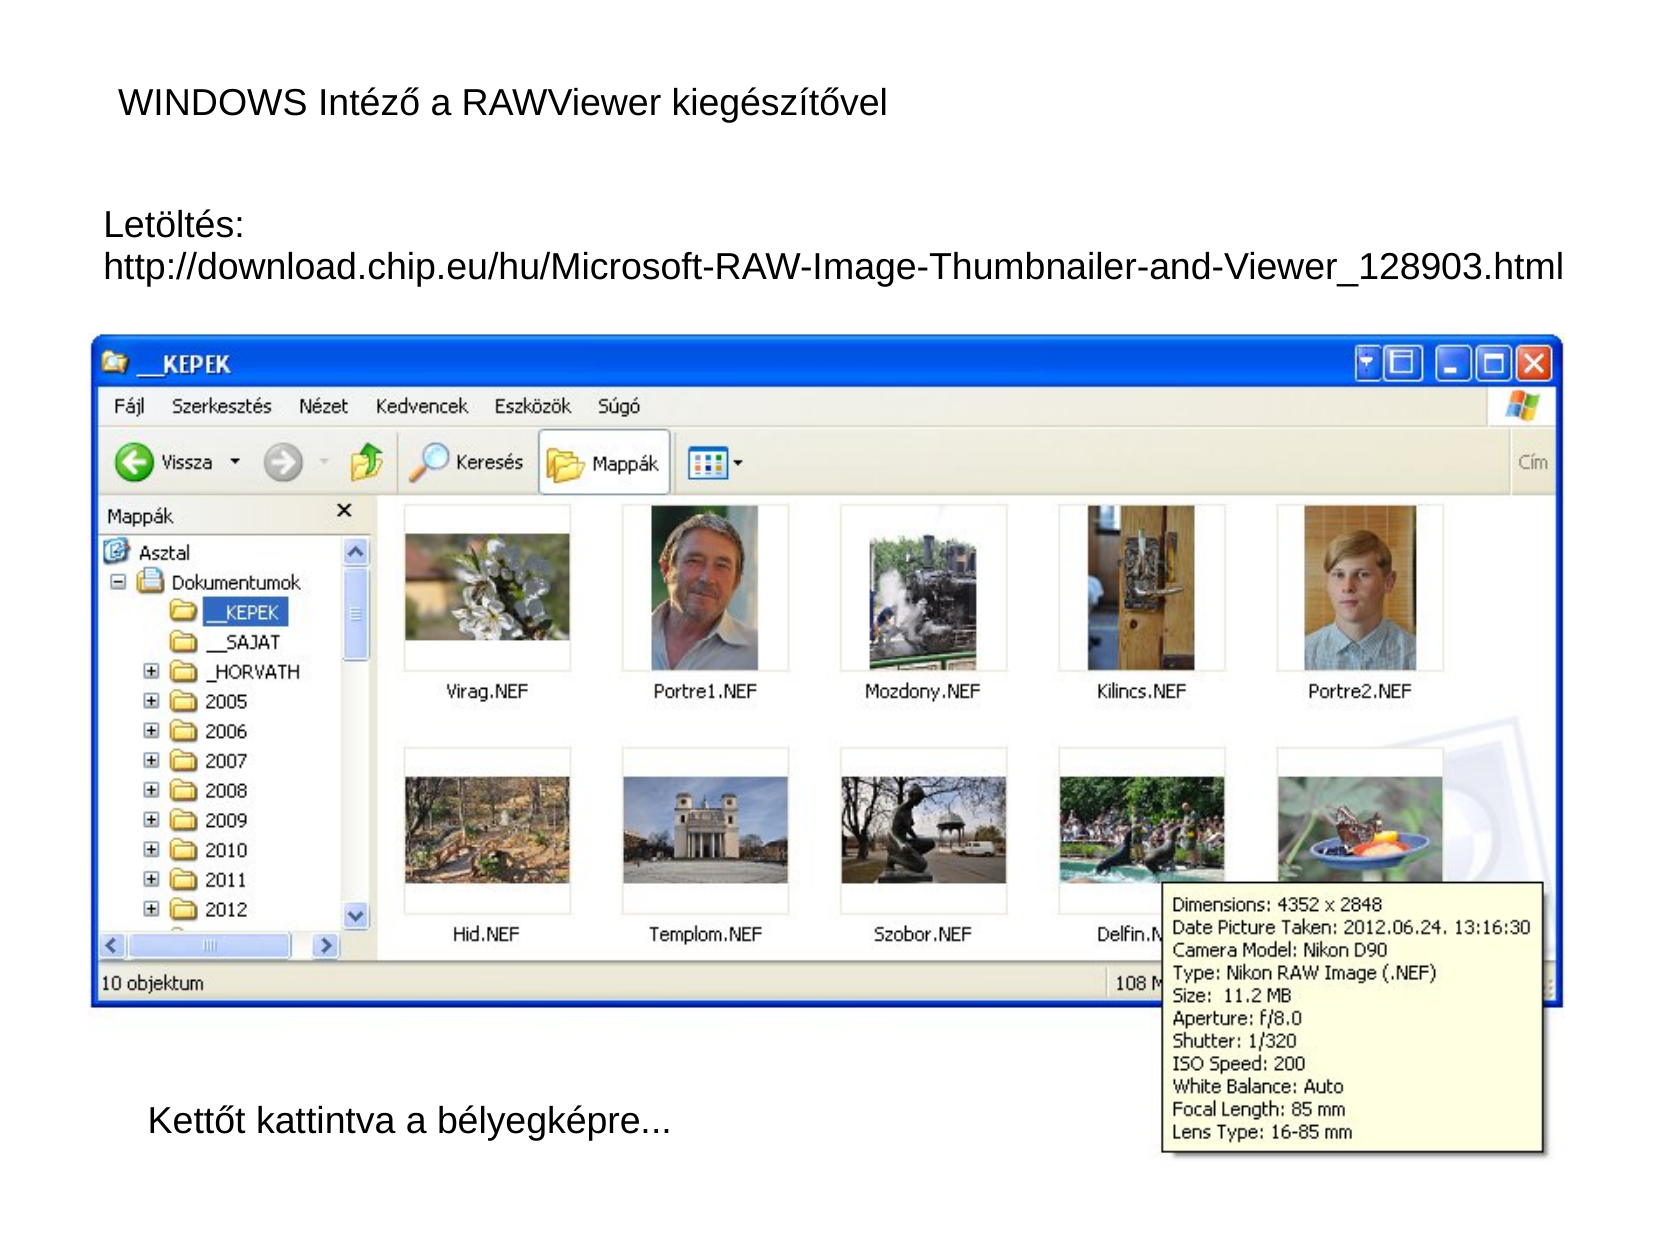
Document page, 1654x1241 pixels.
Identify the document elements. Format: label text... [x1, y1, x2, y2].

text_box WINDOWS Intéző a RAWViewer kiegészítővel [103, 73, 913, 131]
picture [88, 333, 1565, 1167]
text_box Kettőt kattintva a bélyegképre... [132, 1092, 687, 1150]
text_box Letöltés: http://download.chip.eu/hu/Microsoft-RAW-Image-Thumbnailer-and-Viewer_128903.html [88, 196, 1578, 296]
